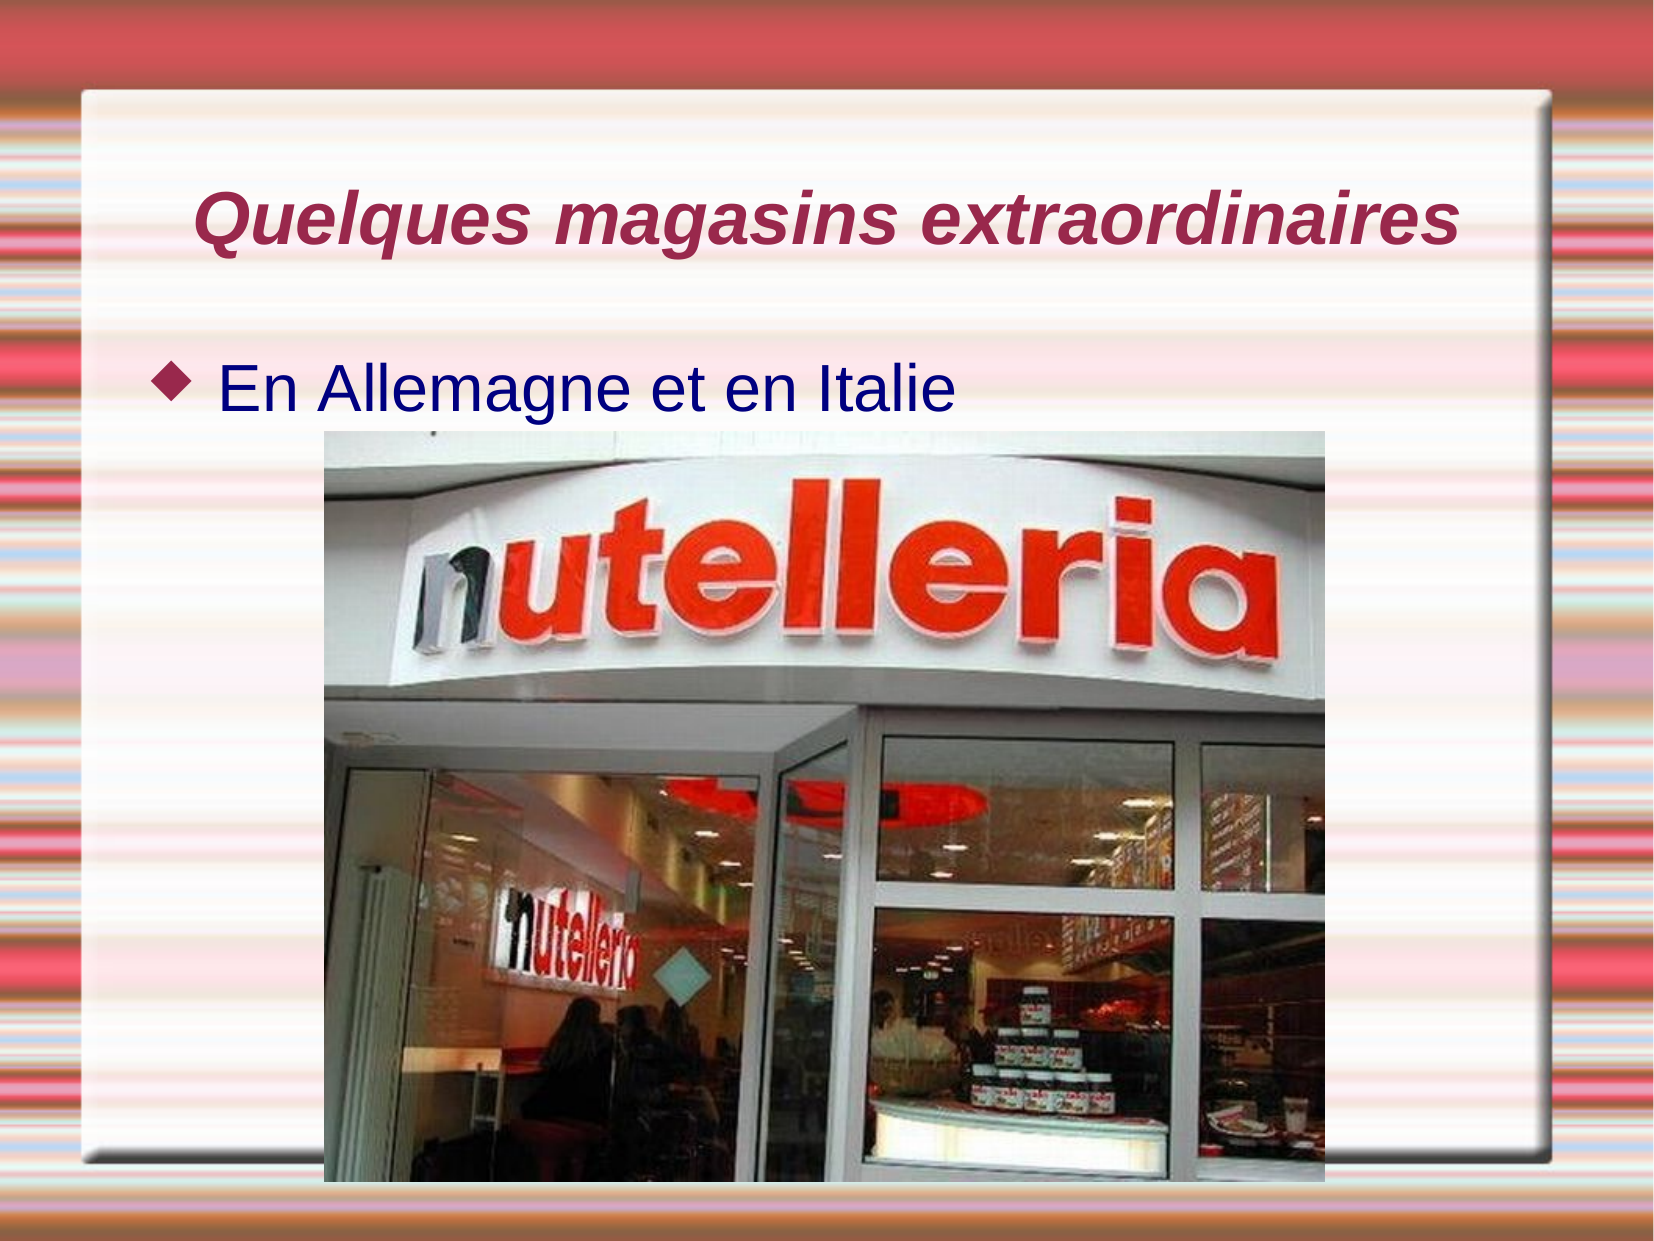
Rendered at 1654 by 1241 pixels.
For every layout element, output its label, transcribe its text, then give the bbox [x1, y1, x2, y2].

picture [0, 0, 1654, 1241]
list En Allemagne et en Italie [134, 350, 1516, 1170]
title Quelques magasins extraordinaires [121, 114, 1534, 322]
